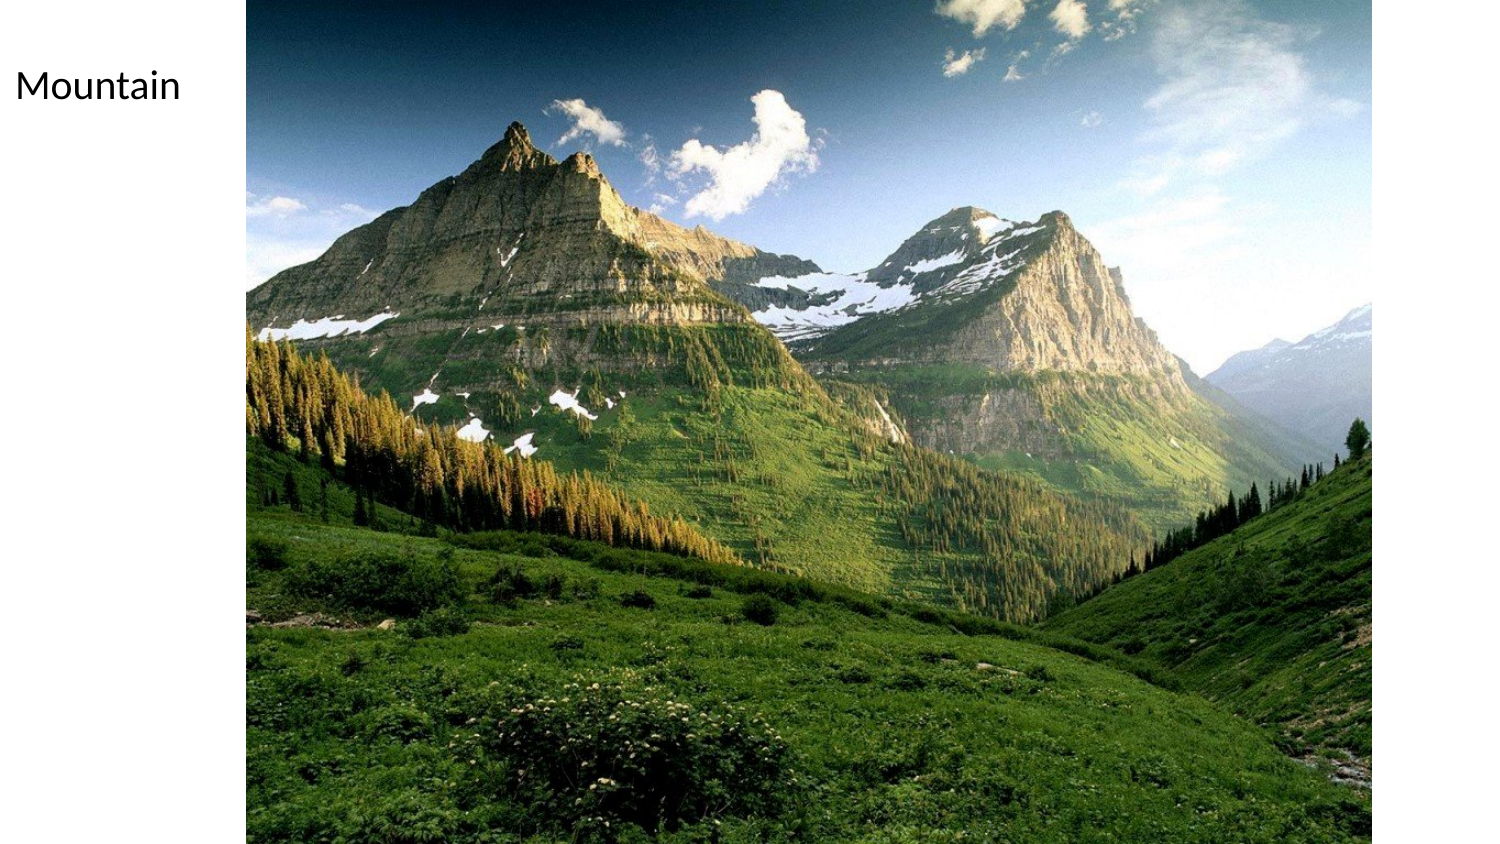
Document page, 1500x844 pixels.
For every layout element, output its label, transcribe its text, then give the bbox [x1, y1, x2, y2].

picture [246, 0, 1372, 844]
text_box Mountain [0, 0, 246, 469]
